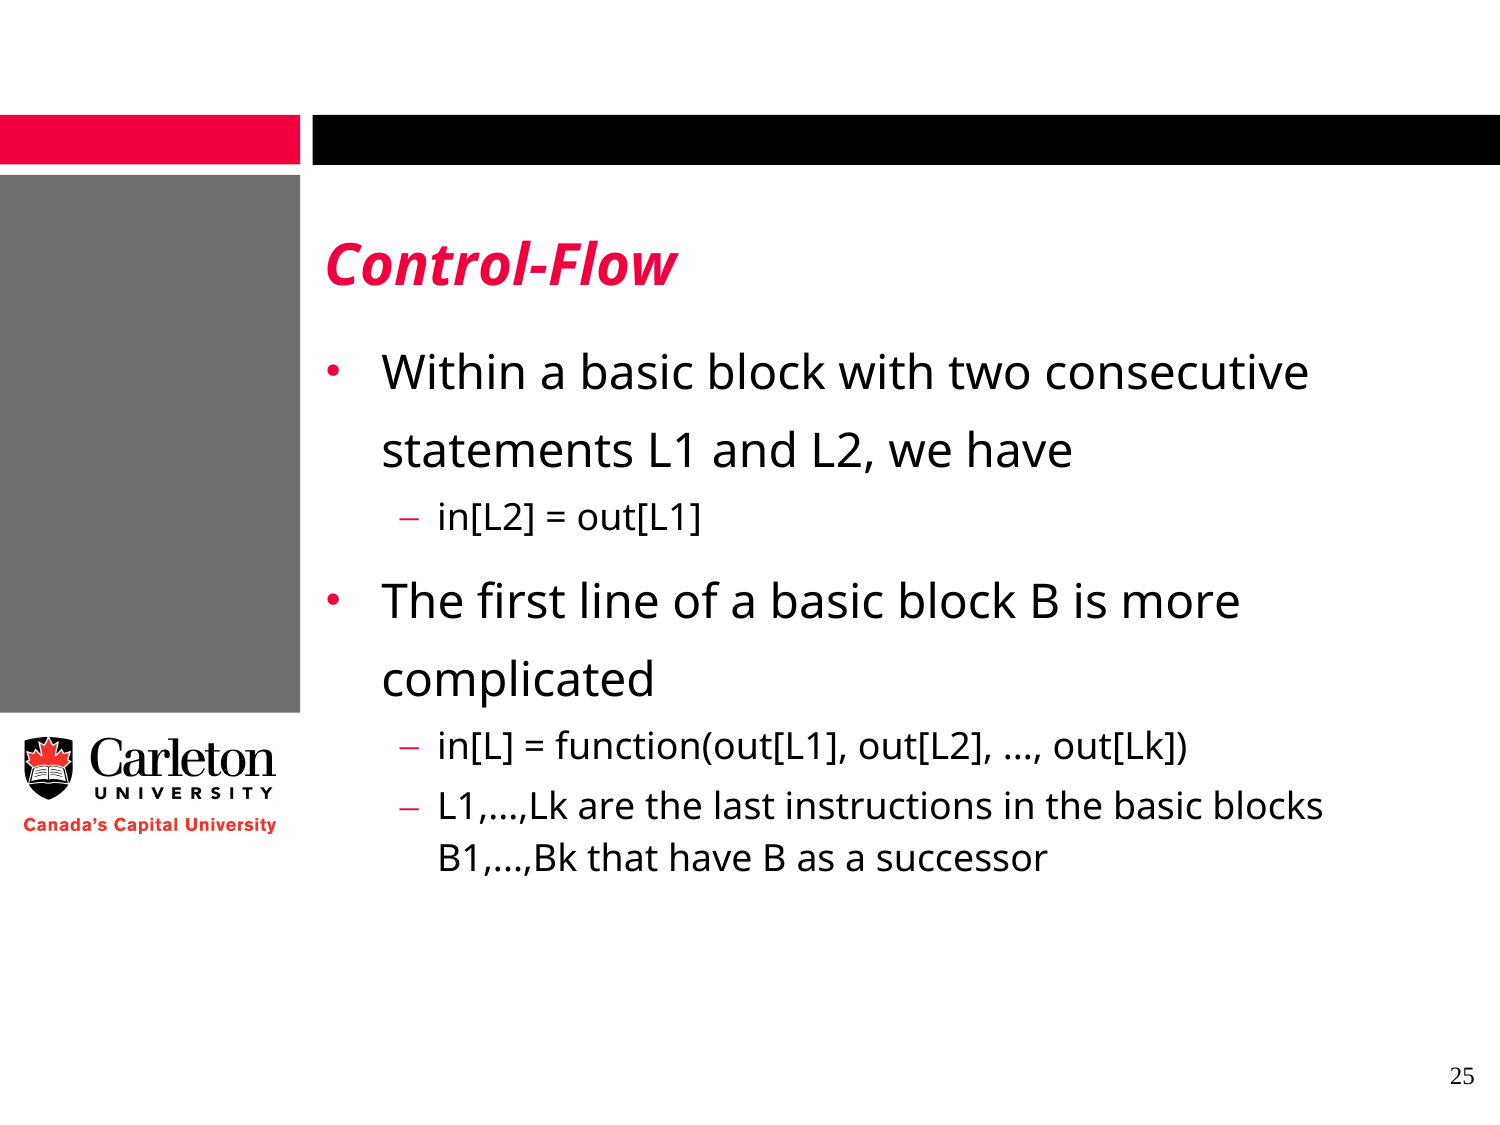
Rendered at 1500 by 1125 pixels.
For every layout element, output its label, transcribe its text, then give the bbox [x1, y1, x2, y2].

list Within a basic block with two consecutive statements L1 and L2, we have in[L2] = out[L1] The first line of a basic block B is more complicated in[L] = function(out[L1], out[L2], ..., out[Lk]) L1,...,Lk are the last instructions in the basic blocks B1,...,Bk that have B as a successor [324, 324, 1450, 1068]
picture [24, 737, 276, 834]
title Control-Flow [324, 187, 1450, 324]
